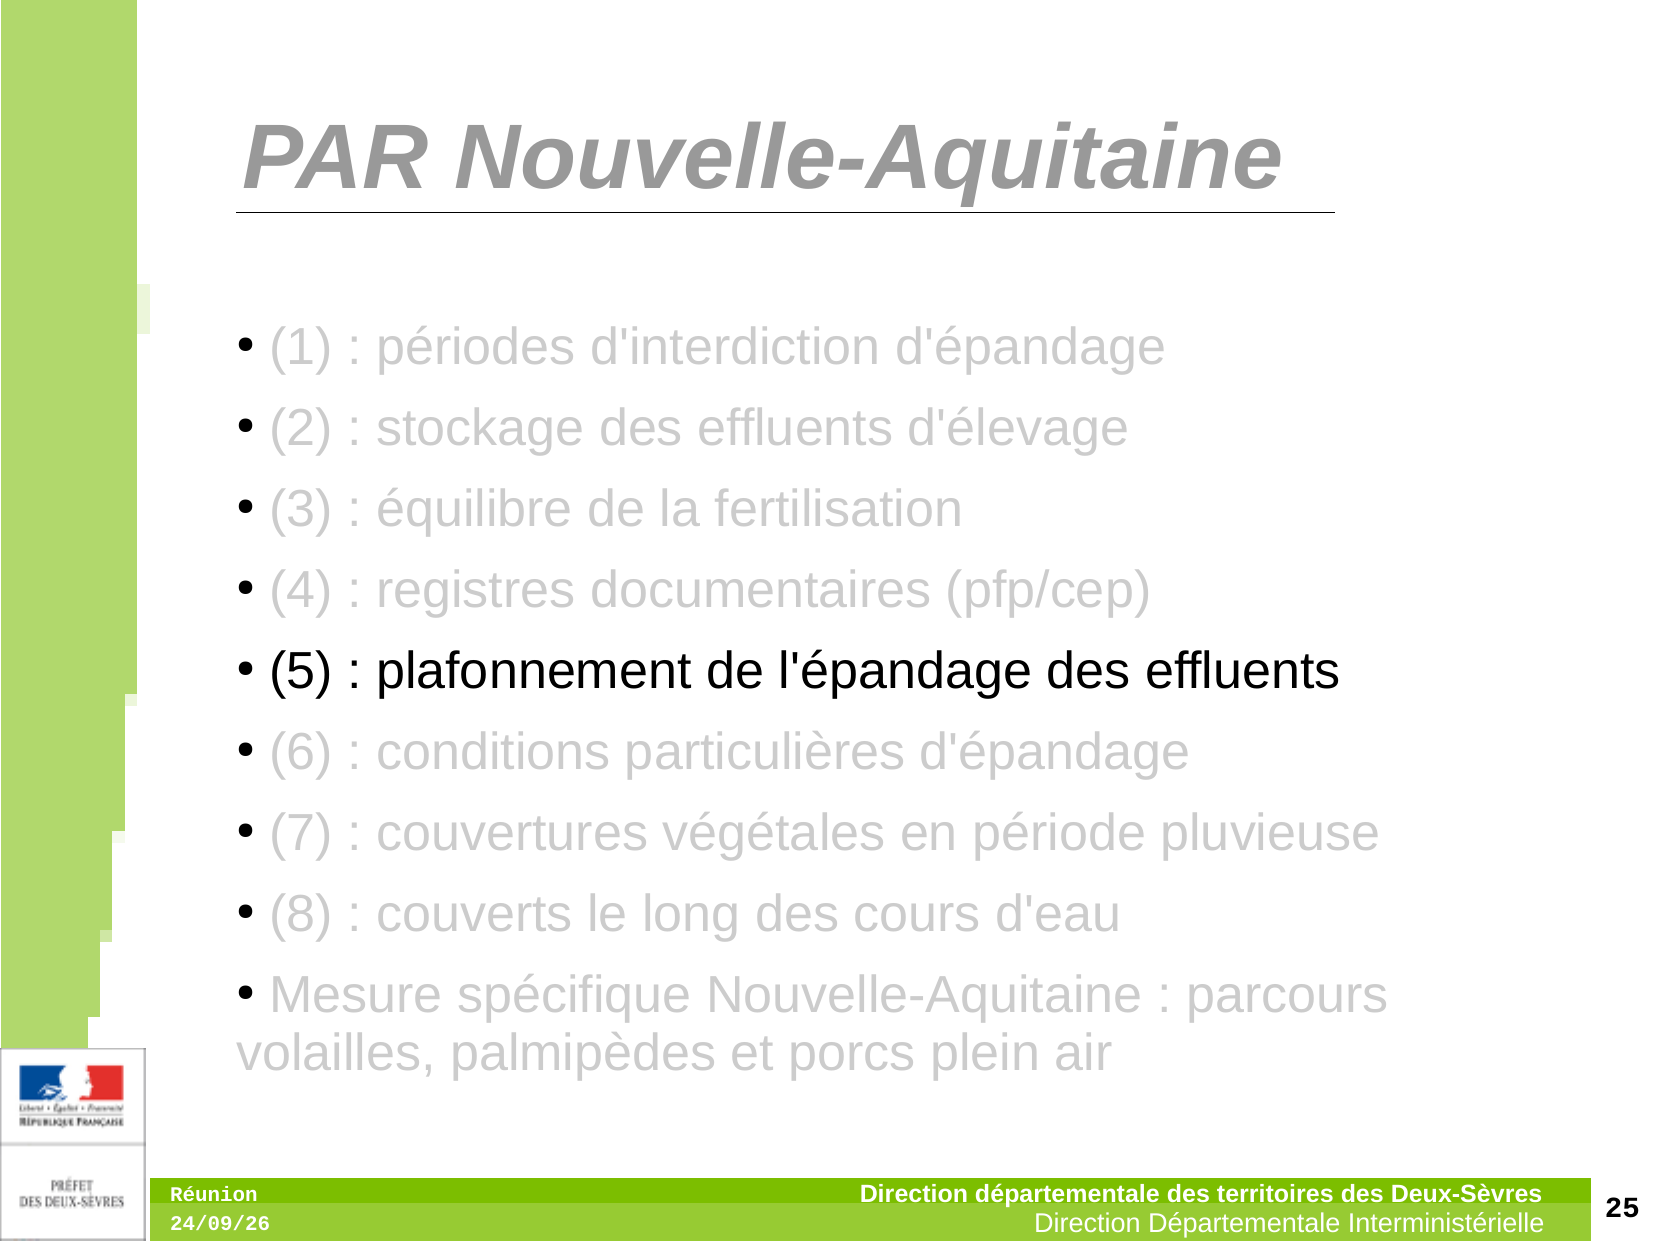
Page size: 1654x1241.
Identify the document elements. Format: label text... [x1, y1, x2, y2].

text_box PAR Nouvelle-Aquitaine [242, 105, 1315, 208]
list (1) : périodes d'interdiction d'épandage (2) : stockage des effluents d'élevage (3) : équilibre de la fertilisation (4) : registres documentaires (pfp/cep) (5) : plafonnement de l'épandage des effluents (6) : conditions particulières d'épandage (7) : couvertures végétales en période pluvieuse (8) : couverts le long des cours d'eau Mesure spécifique Nouvelle-Aquitaine : parcours volailles, palmipèdes et porcs plein air [236, 236, 1509, 1124]
picture [0, 0, 1654, 1241]
